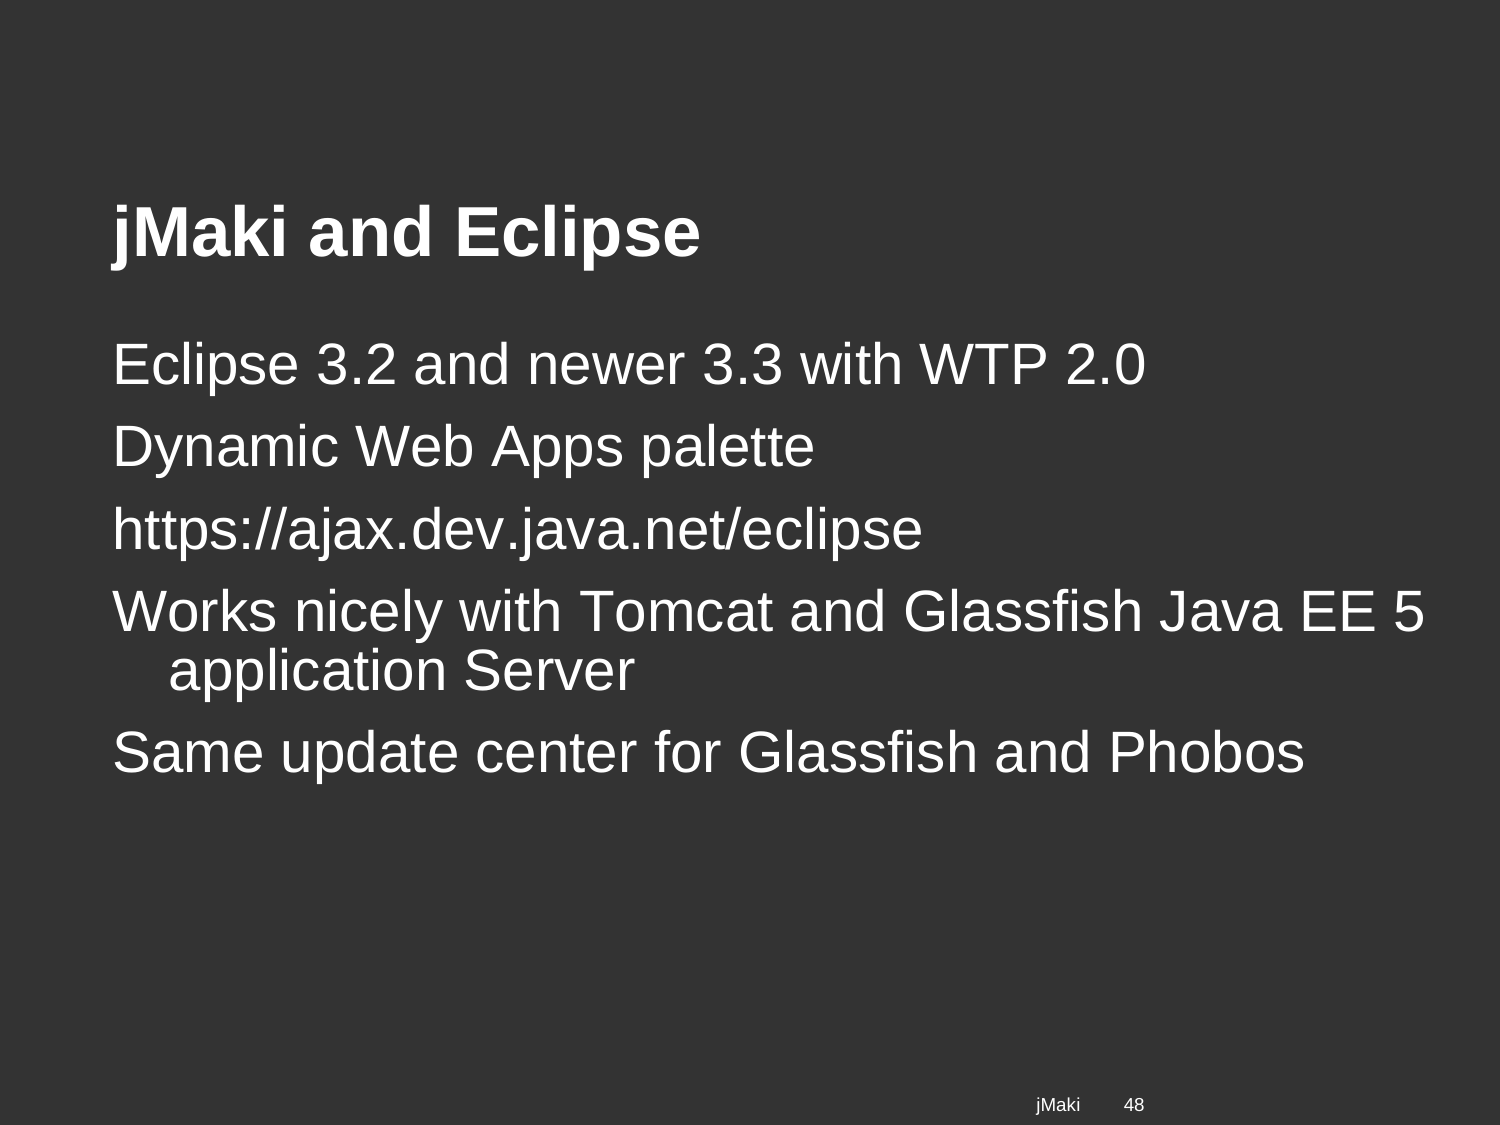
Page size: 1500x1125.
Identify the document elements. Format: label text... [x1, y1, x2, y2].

title jMaki and Eclipse [112, 119, 1417, 271]
list Eclipse 3.2 and newer 3.3 with WTP 2.0 Dynamic Web Apps palette https://ajax.dev.java.net/eclipse Works nicely with Tomcat and Glassfish Java EE 5 application Server Same update center for Glassfish and Phobos [112, 337, 1463, 1030]
